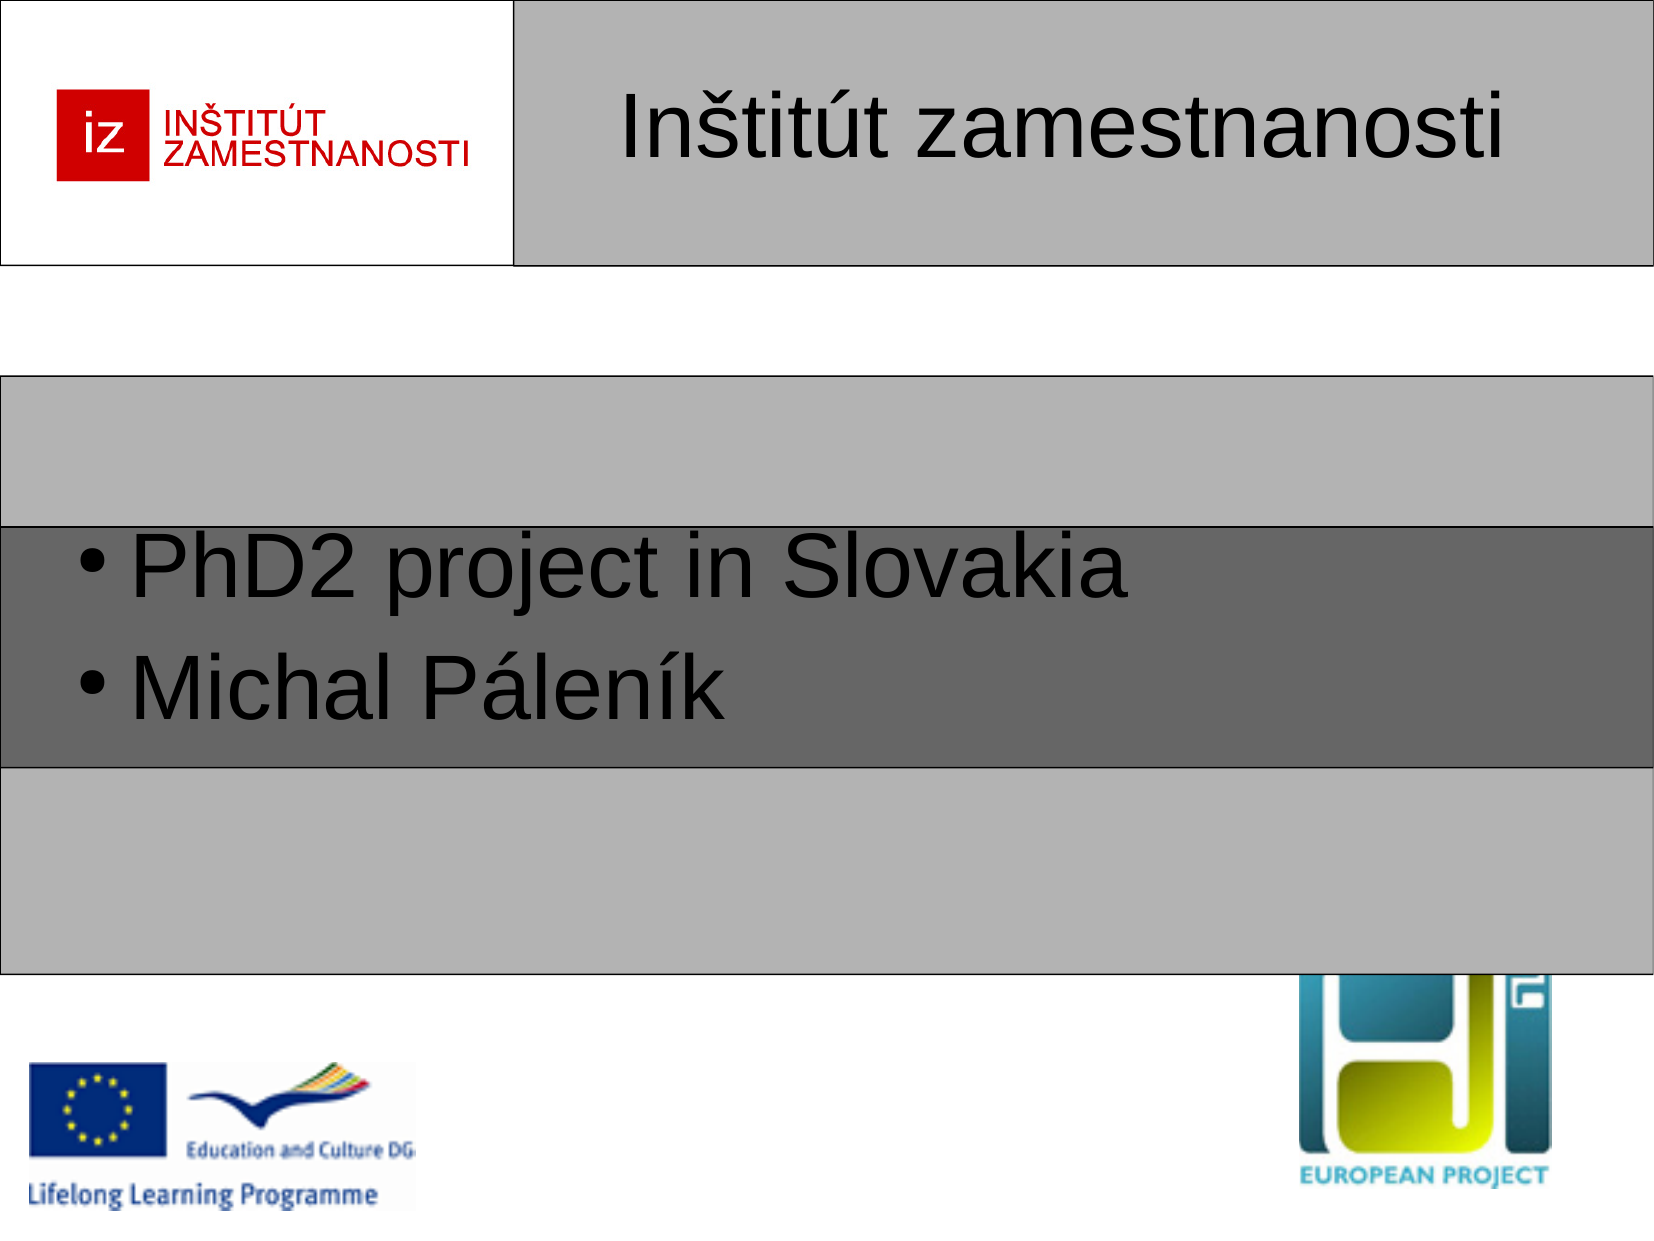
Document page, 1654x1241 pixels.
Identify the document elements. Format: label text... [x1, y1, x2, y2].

picture [5, 8, 512, 257]
picture [29, 1062, 416, 1211]
picture [1299, 975, 1552, 1189]
list PhD2 project in Slovakia Michal Páleník [59, 531, 1506, 768]
title Inštitút zamestnanosti [561, 29, 1565, 237]
text_box [0, 376, 1654, 975]
